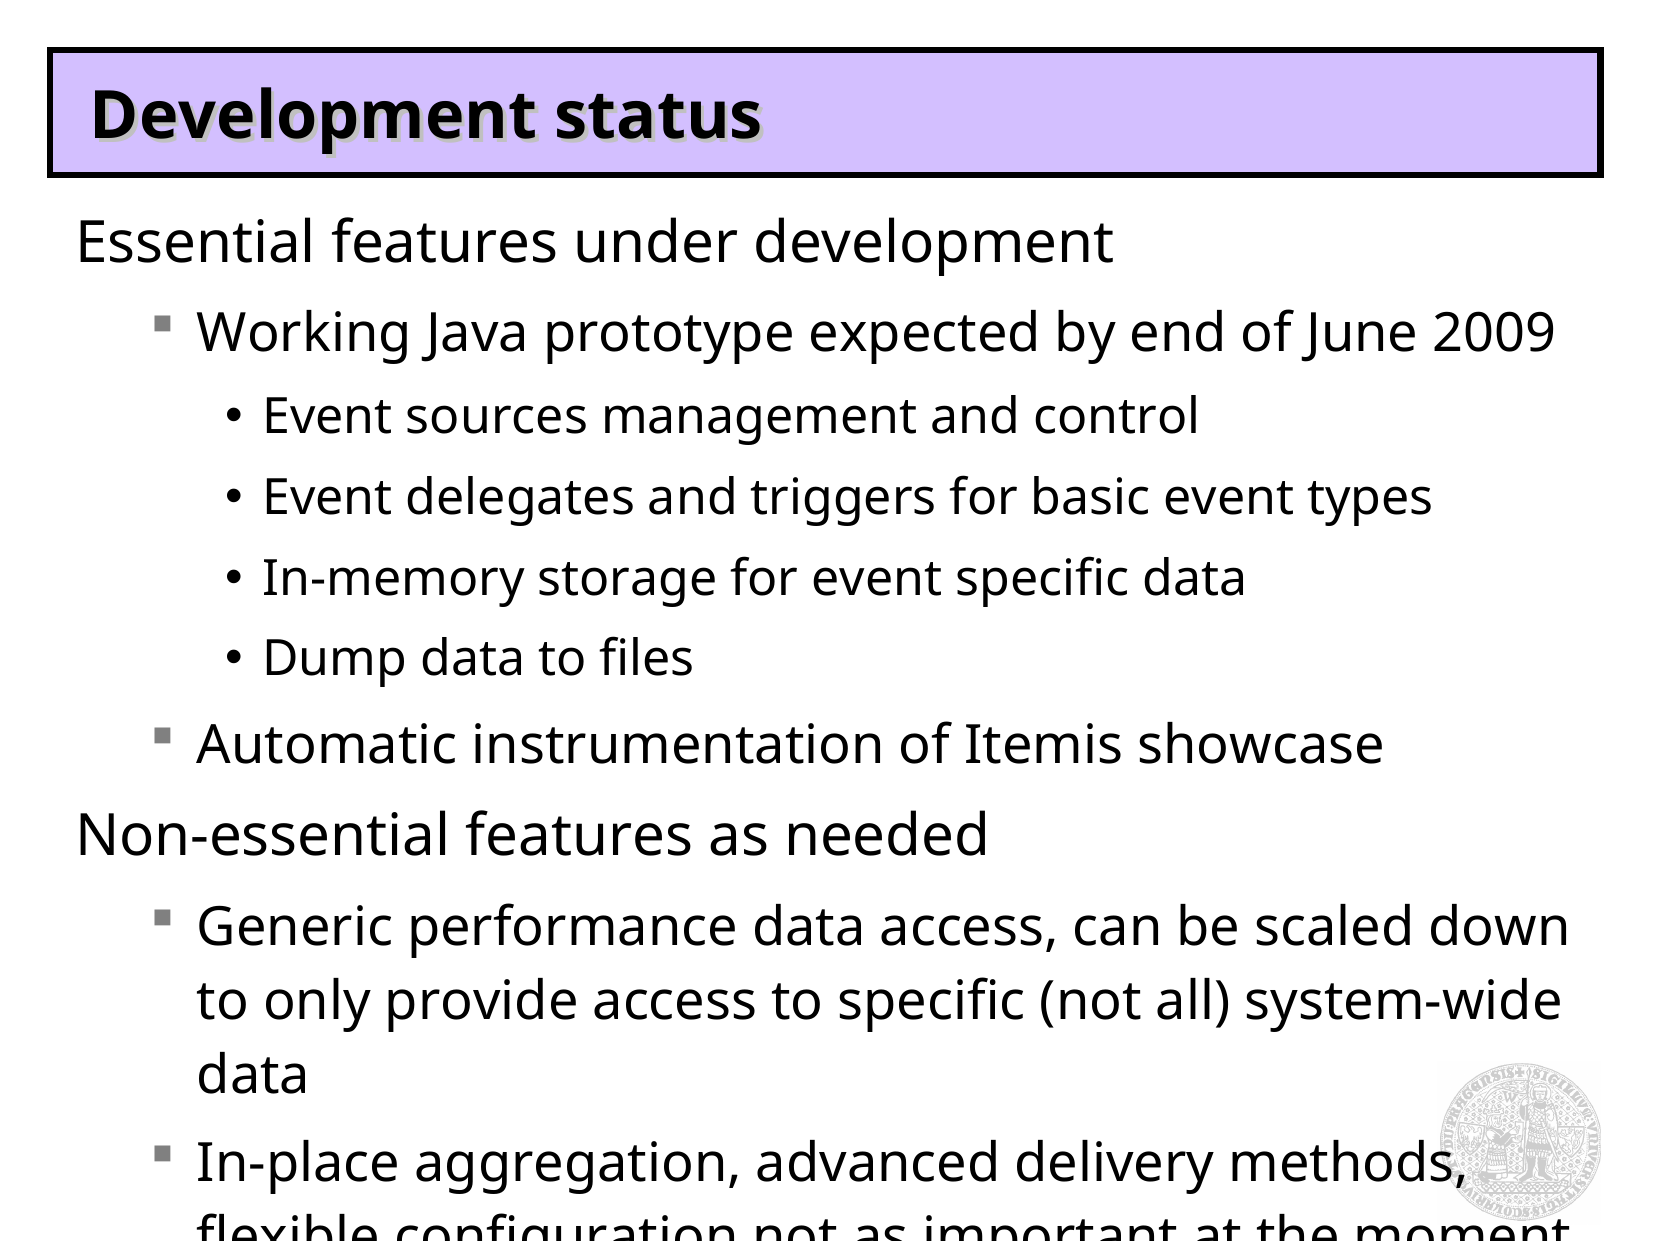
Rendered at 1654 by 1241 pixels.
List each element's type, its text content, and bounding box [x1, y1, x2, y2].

picture [1437, 1061, 1601, 1225]
list Essential features under development Working Java prototype expected by end of June 2009 Event sources management and control Event delegates and triggers for basic event types In-memory storage for event specific data Dump data to files Automatic instrumentation of Itemis showcase Non-essential features as needed Generic performance data access, can be scaled down to only provide access to specific (not all) system-wide data In-place aggregation, advanced delivery methods, flexible configuration not as important at the moment [75, 199, 1576, 1175]
title Development status [49, 49, 1601, 175]
